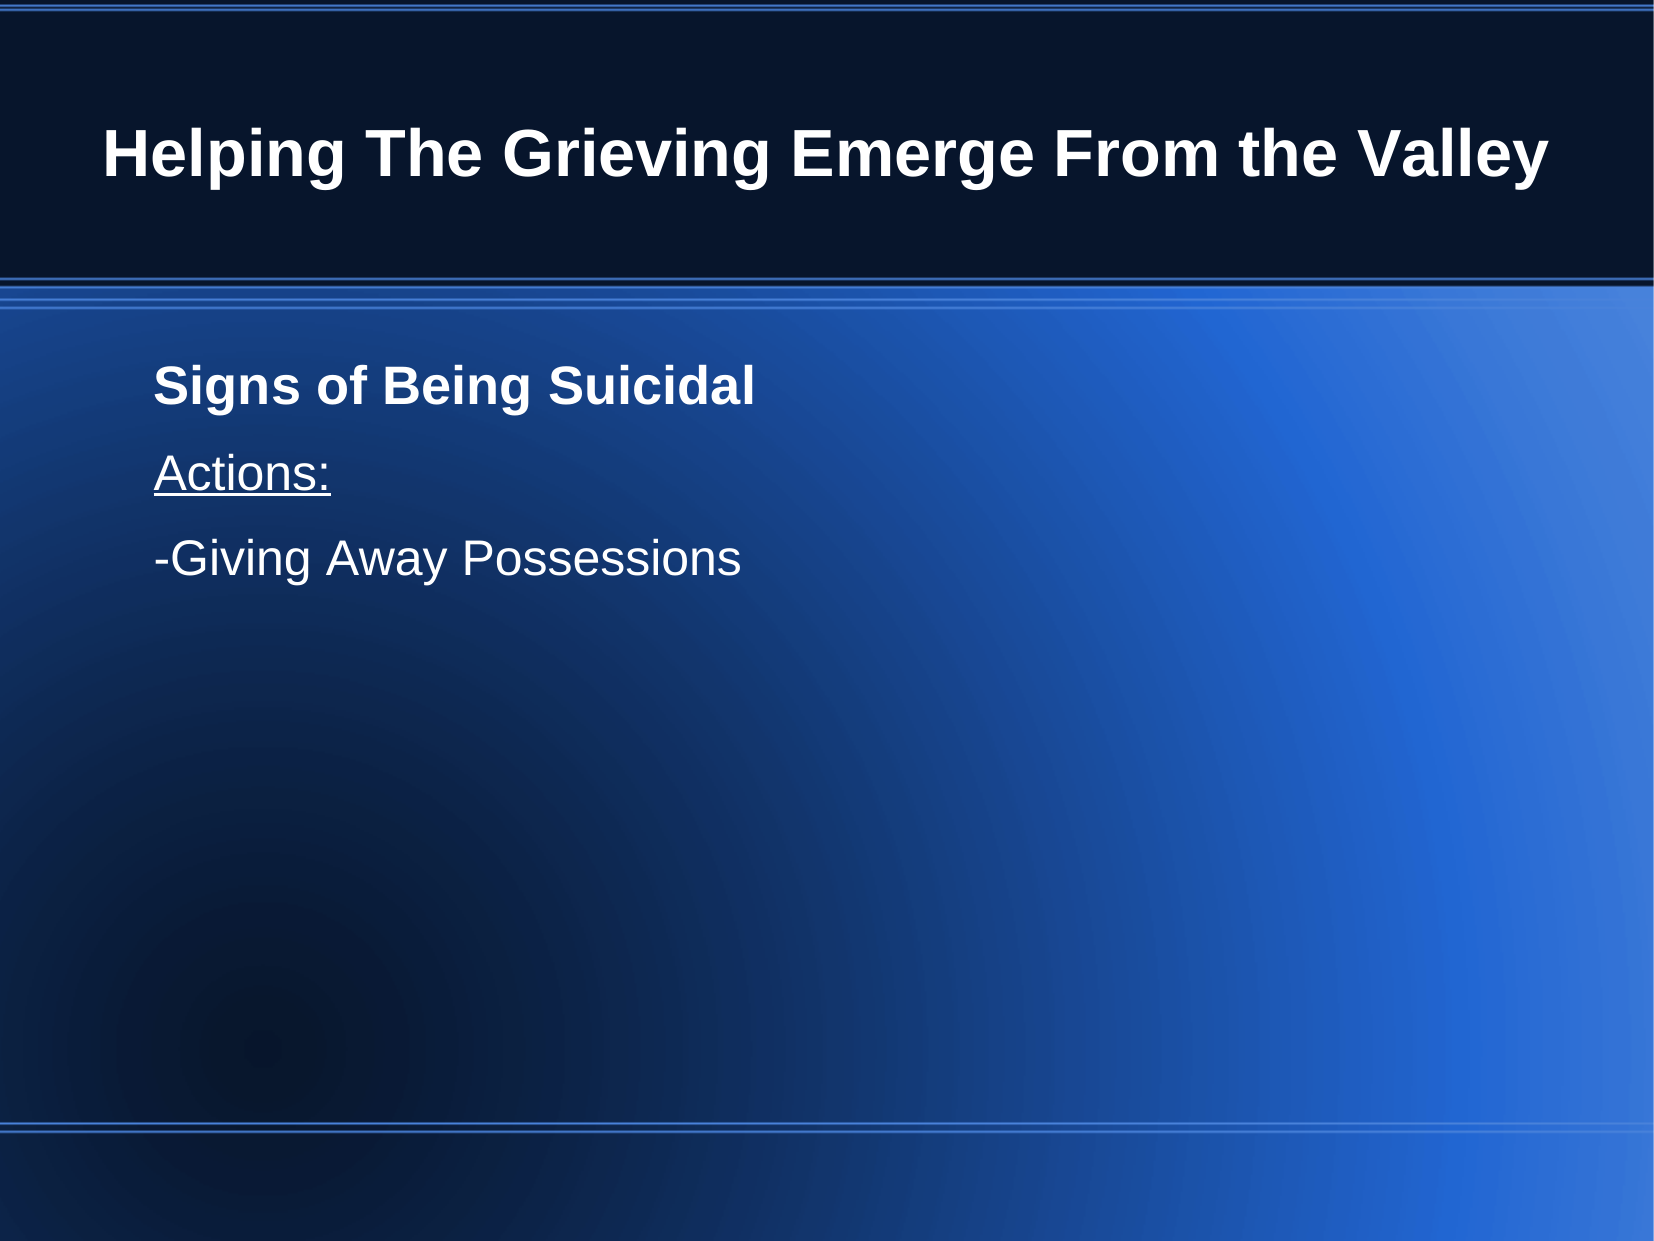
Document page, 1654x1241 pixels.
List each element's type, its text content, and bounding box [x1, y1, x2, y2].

list Signs of Being Suicidal Actions: -Giving Away Possessions [82, 355, 1571, 1058]
title Helping The Grieving Emerge From the Valley [82, 49, 1571, 257]
picture [0, 0, 1654, 1241]
